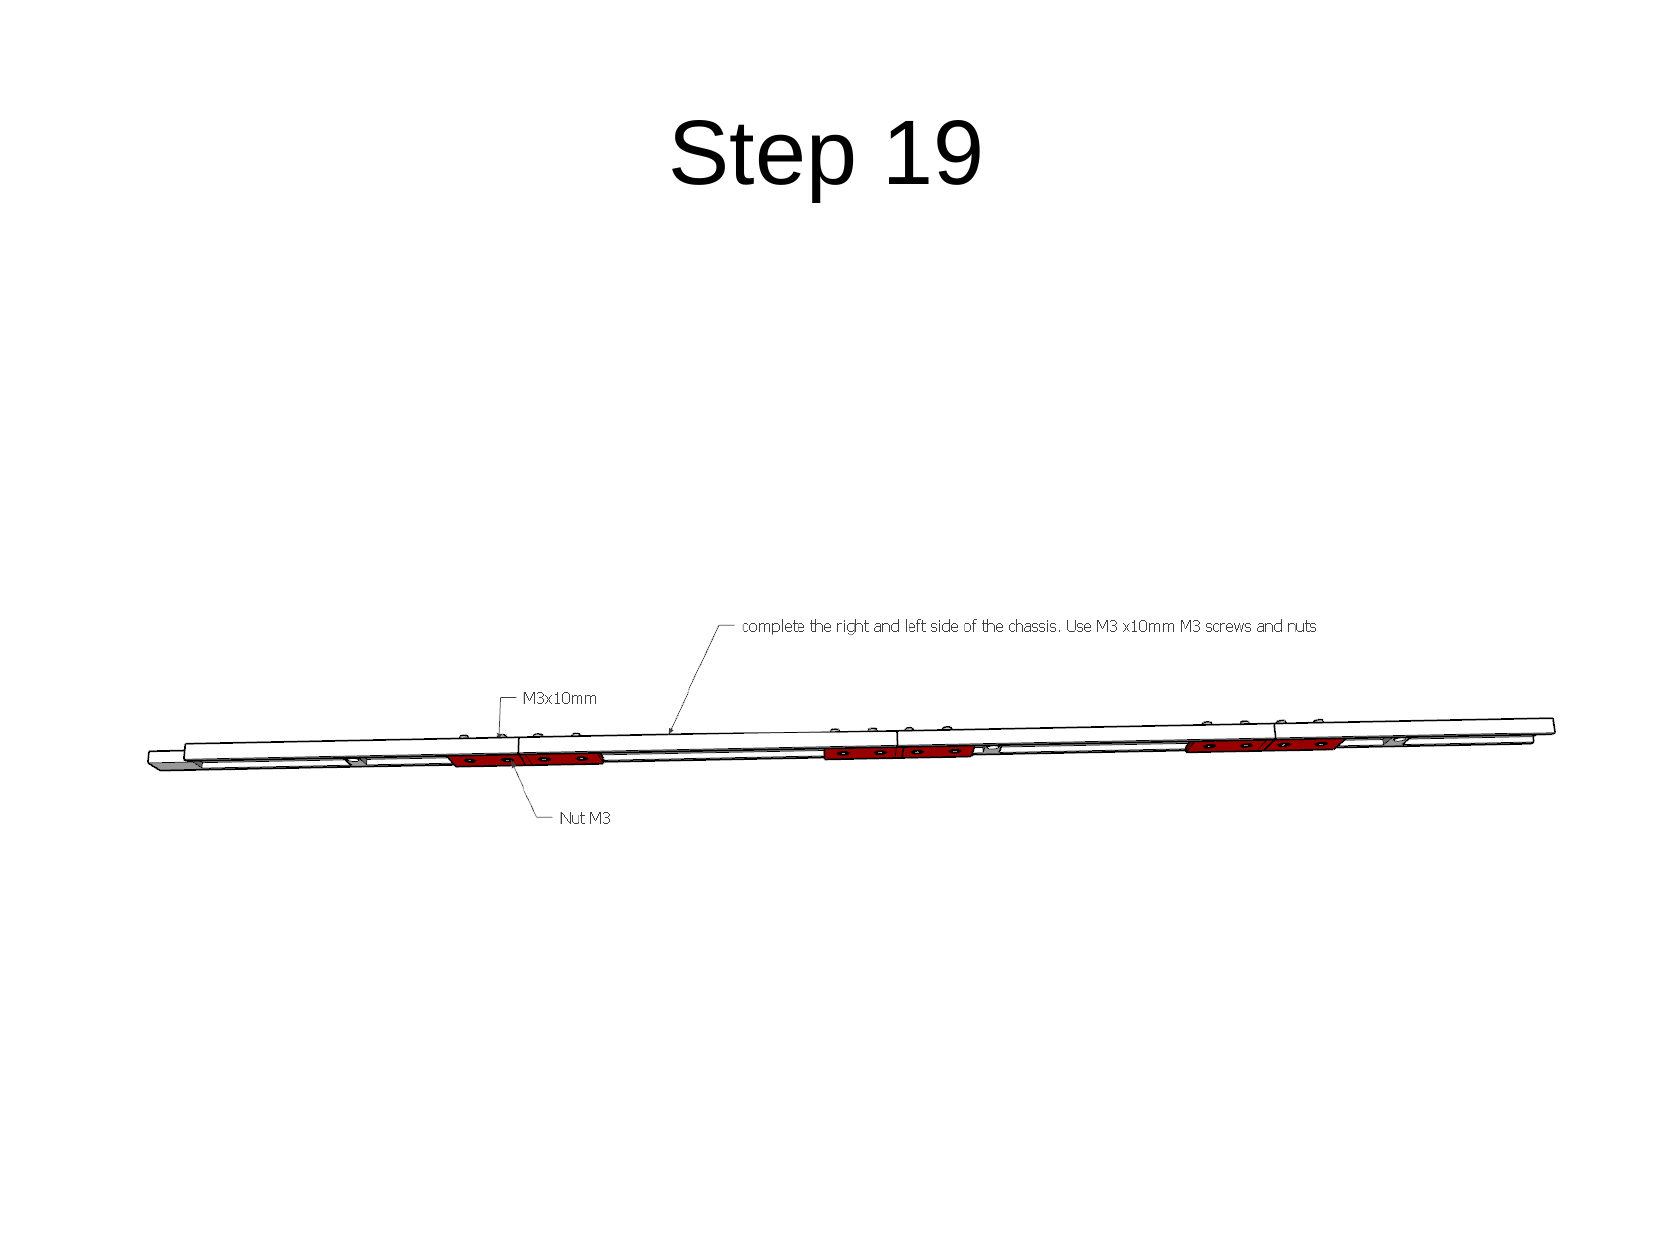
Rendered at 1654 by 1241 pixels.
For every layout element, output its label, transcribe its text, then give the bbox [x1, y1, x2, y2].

picture [82, 535, 1571, 864]
title Step 19 [82, 49, 1571, 257]
